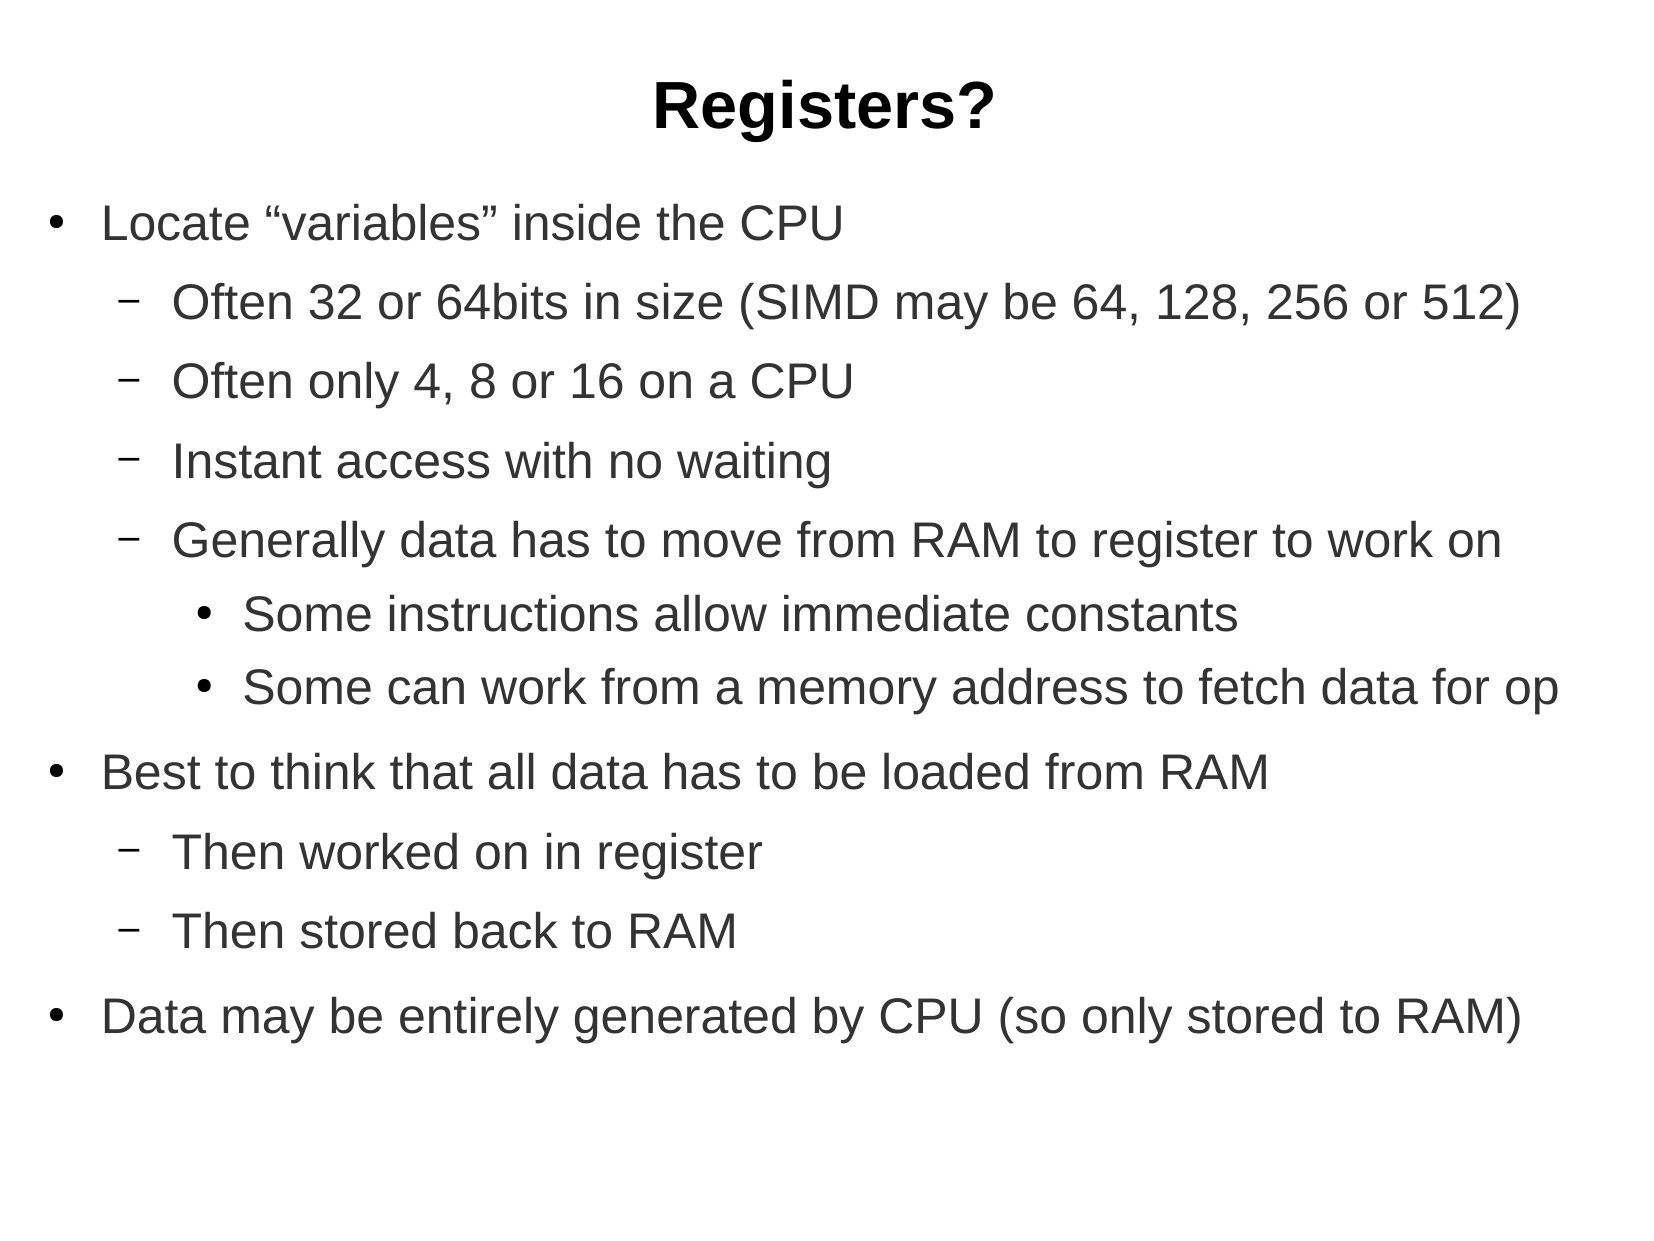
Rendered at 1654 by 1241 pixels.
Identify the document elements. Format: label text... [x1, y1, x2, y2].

title Registers? [30, 30, 1621, 181]
list Locate “variables” inside the CPU Often 32 or 64bits in size (SIMD may be 64, 128, 256 or 512) Often only 4, 8 or 16 on a CPU Instant access with no waiting Generally data has to move from RAM to register to work on Some instructions allow immediate constants Some can work from a memory address to fetch data for op Best to think that all data has to be loaded from RAM Then worked on in register Then stored back to RAM Data may be entirely generated by CPU (so only stored to RAM) [30, 195, 1621, 1216]
